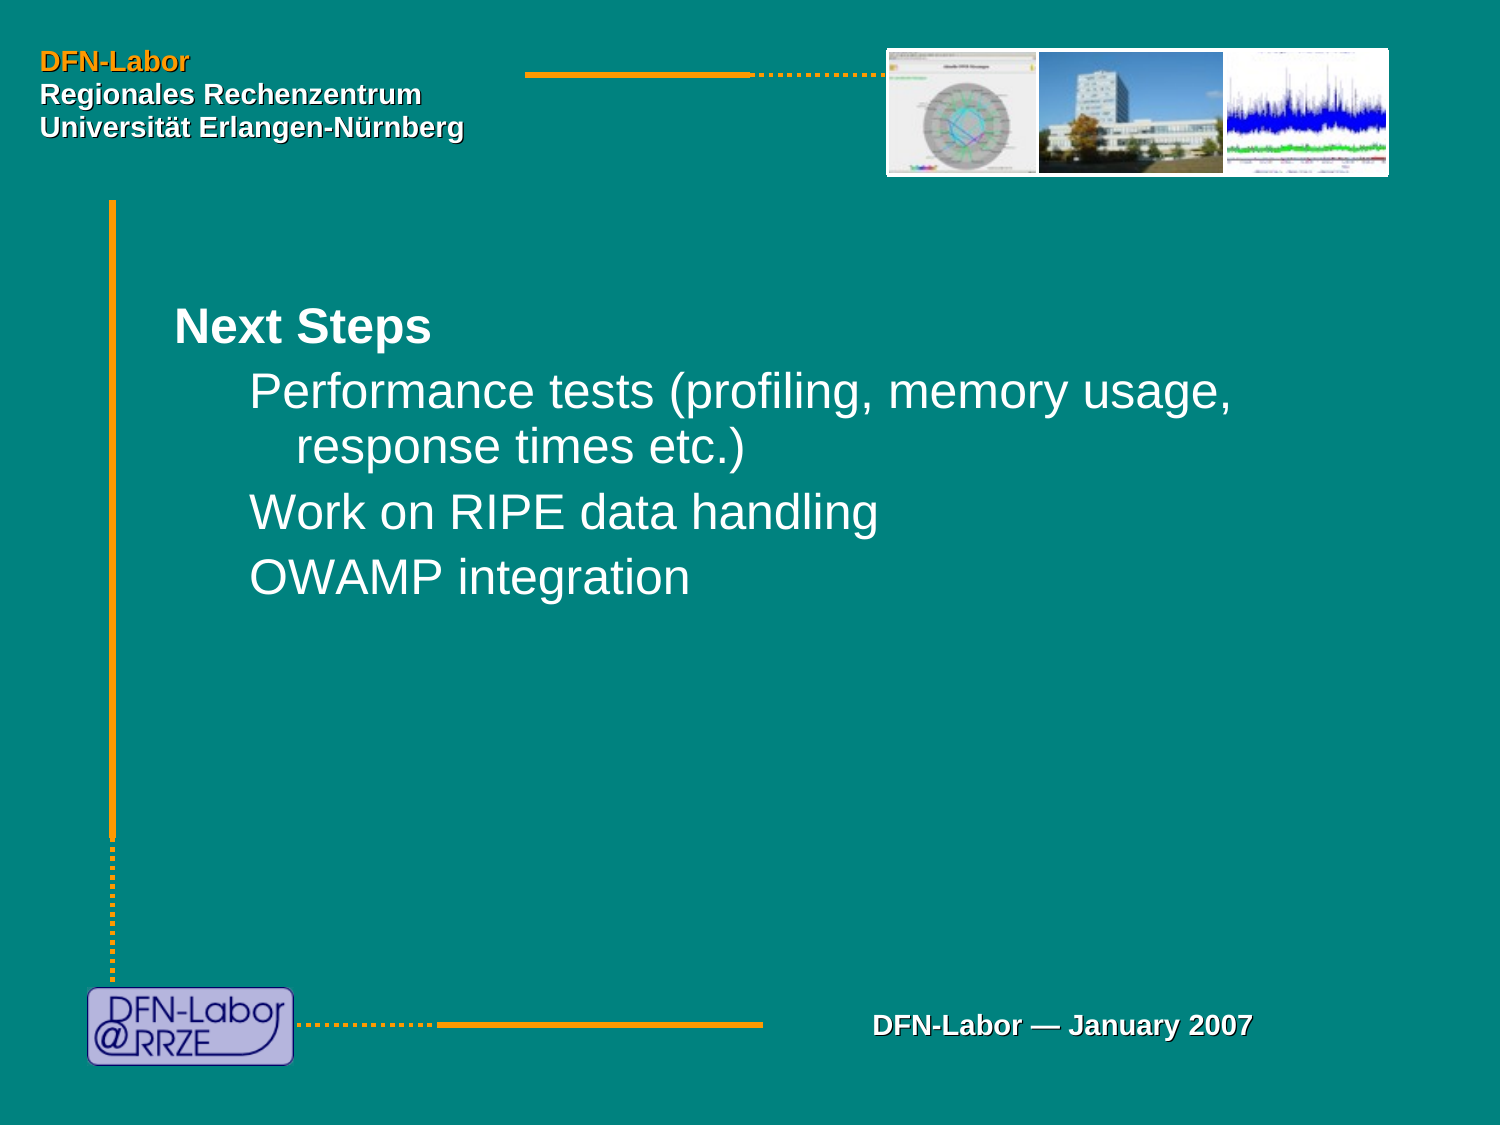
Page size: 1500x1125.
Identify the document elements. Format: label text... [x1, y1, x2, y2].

list Next Steps Performance tests (profiling, memory usage, response times etc.) Work on RIPE data handling OWAMP integration [159, 262, 1425, 953]
picture [1227, 52, 1386, 173]
picture [889, 52, 1036, 173]
picture [1039, 52, 1223, 173]
picture [87, 987, 294, 1066]
